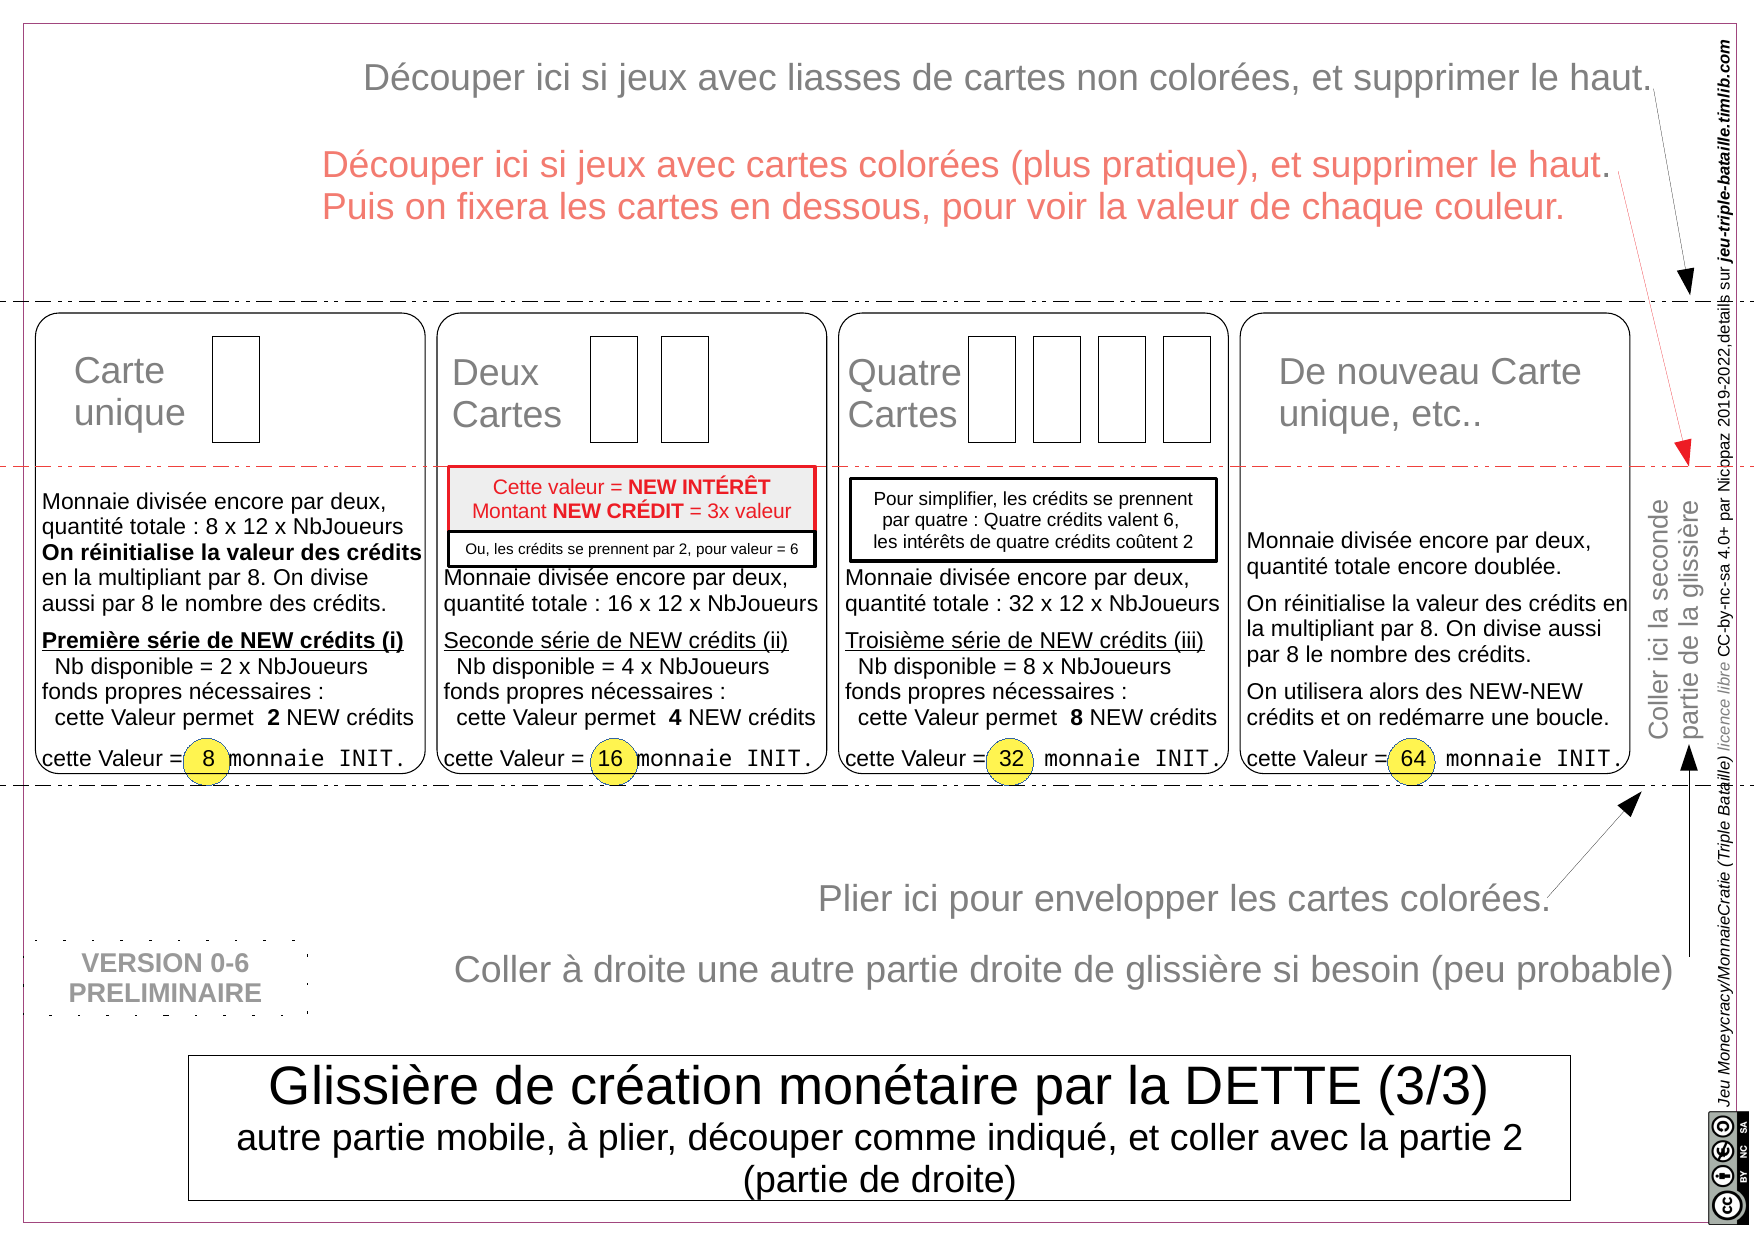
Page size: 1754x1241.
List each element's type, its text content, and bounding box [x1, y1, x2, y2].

list Monnaie divisée encore par deux, quantité totale : 8 x 12 x NbJoueurs On réinitialise la valeur des crédits en la multipliant par 8. On divise aussi par 8 le nombre des crédits. Première série de NEW crédits (i) Nb disponible = 2 x NbJoueurs fonds propres nécessaires : cette Valeur permet 2 NEW crédits cette Valeur = 8 monnaie INIT. [35, 312, 426, 774]
text_box [1391, 775, 1432, 786]
text_box [1163, 336, 1211, 443]
text_box Coller ici la seconde partie de la glissière [1635, 466, 1716, 774]
text_box Quatre Cartes [832, 344, 968, 443]
text_box Découper ici si jeux avec cartes colorées (plus pratique), et supprimer le haut. Puis on fixera les cartes en dessous, pour voir la valeur de chaque couleur. [307, 135, 1642, 235]
text_box Pour simplifier, les crédits se prennent par quatre : Quatre crédits valent 6, les intérêts de quatre crédits coûtent 2 [850, 478, 1217, 562]
text_box [212, 336, 260, 443]
text_box Carte unique [59, 342, 225, 442]
text_box Plier ici pour envelopper les cartes colorées. [803, 869, 1589, 940]
text_box [1098, 336, 1146, 443]
text_box VERSION 0-6 PRELIMINAIRE [23, 940, 308, 1016]
text_box [661, 336, 709, 443]
text_box [594, 775, 634, 786]
text_box Coller à droite une autre partie droite de glissière si besoin (peu probable) [53, 940, 1689, 1040]
text_box [990, 775, 1030, 786]
text_box Découper ici si jeux avec liasses de cartes non colorées, et supprimer le haut. [348, 48, 1672, 148]
text_box [187, 775, 227, 786]
list Monnaie divisée encore par deux, quantité totale : 16 x 12 x NbJoueurs Seconde série de NEW crédits (ii) Nb disponible = 4 x NbJoueurs fonds propres nécessaires : cette Valeur permet 4 NEW crédits cette Valeur = 16 monnaie INIT. [437, 312, 827, 774]
text_box Deux Cartes [437, 344, 603, 443]
text_box Cette valeur = NEW INTÉRÊT Montant NEW CRÉDIT = 3x valeur [448, 466, 815, 530]
text_box Ou, les crédits se prennent par 2, pour valeur = 6 [448, 531, 815, 567]
text_box De nouveau Carte unique, etc.. [1263, 343, 1601, 485]
picture [1709, 1112, 1749, 1225]
text_box [590, 336, 638, 443]
title Glissière de création monétaire par la DETTE (3/3) autre partie mobile, à plier, découper comme indiqué, et coller avec la partie 2 (partie de droite) [188, 1055, 1571, 1201]
list Monnaie divisée encore par deux, quantité totale encore doublée. On réinitialise la valeur des crédits en la multipliant par 8. On divise aussi par 8 le nombre des crédits. On utilisera alors des NEW-NEW crédits et on redémarre une boucle. cette Valeur = 64 monnaie INIT. [1240, 312, 1630, 774]
list Monnaie divisée encore par deux, quantité totale : 32 x 12 x NbJoueurs Troisième série de NEW crédits (iii) Nb disponible = 8 x NbJoueurs fonds propres nécessaires : cette Valeur permet 8 NEW crédits cette Valeur = 32 monnaie INIT. [838, 312, 1229, 774]
text_box [968, 336, 1016, 443]
text_box [1033, 336, 1081, 443]
